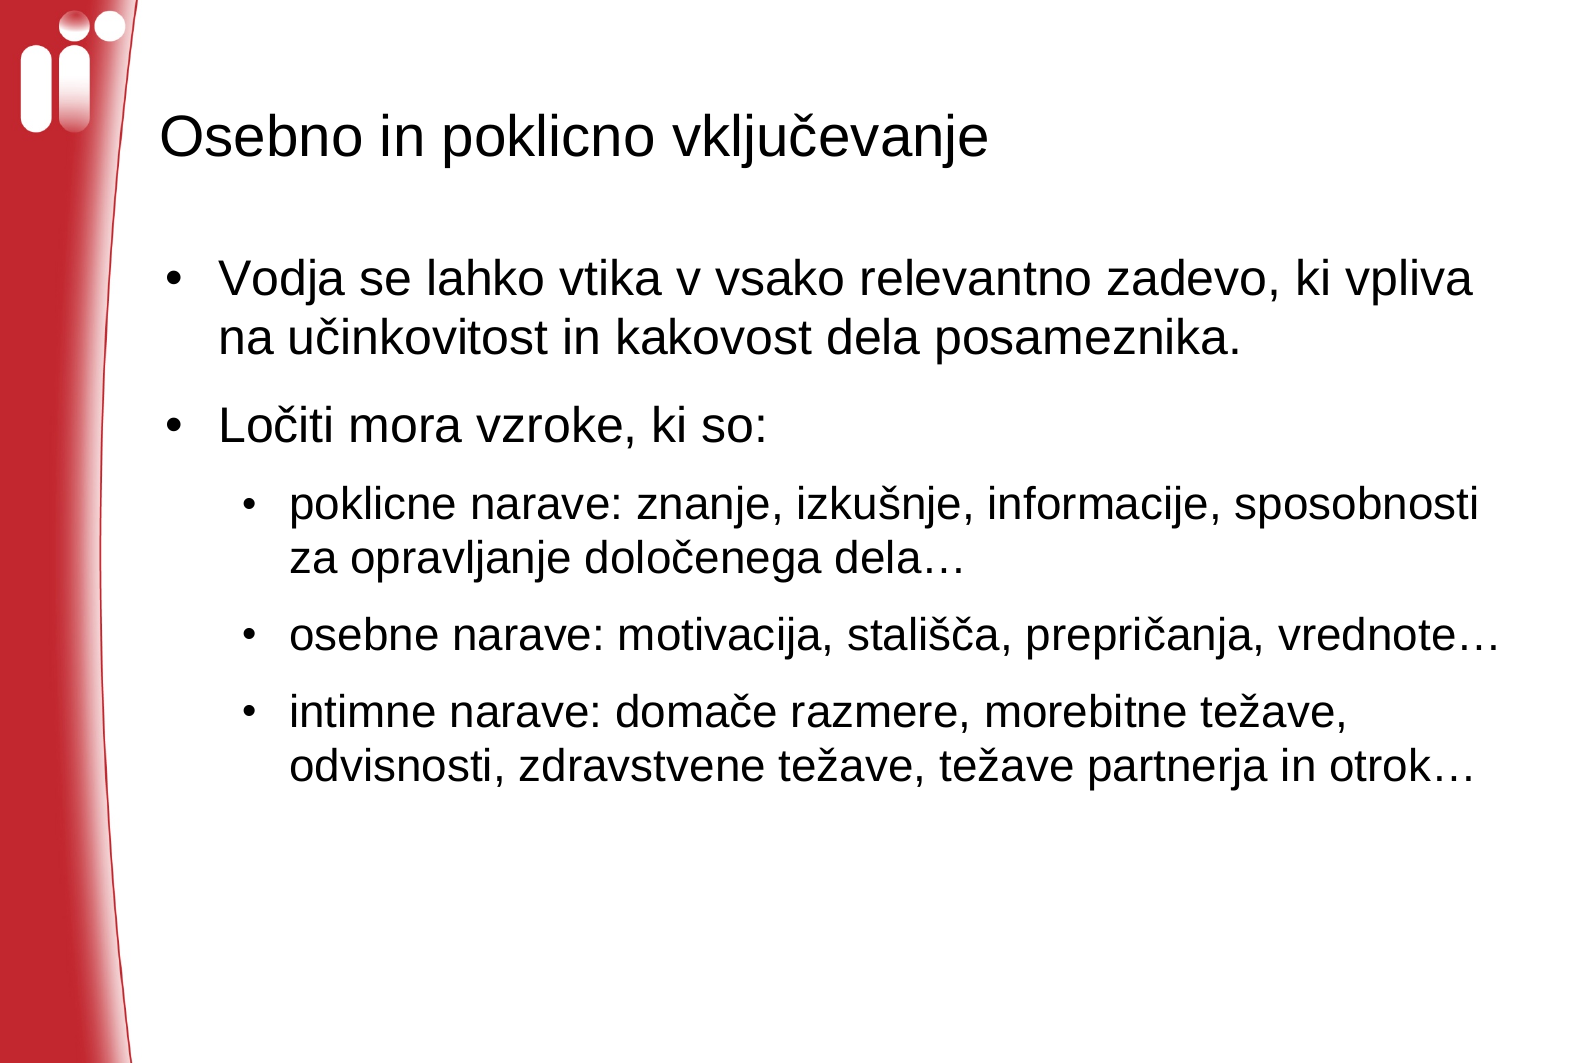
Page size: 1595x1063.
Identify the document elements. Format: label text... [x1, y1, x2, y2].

picture [0, 0, 1414, 1063]
list Vodja se lahko vtika v vsako relevantno zadevo, ki vpliva na učinkovitost in kakovost dela posameznika. Ločiti mora vzroke, ki so: poklicne narave: znanje, izkušnje, informacije, sposobnosti za opravljanje določenega dela… osebne narave: motivacija, stališča, prepričanja, vrednote… intimne narave: domače razmere, morebitne težave, odvisnosti, zdravstvene težave, težave partnerja in otrok… [147, 248, 1515, 1063]
title Osebno in poklicno vključevanje [159, 22, 1515, 248]
